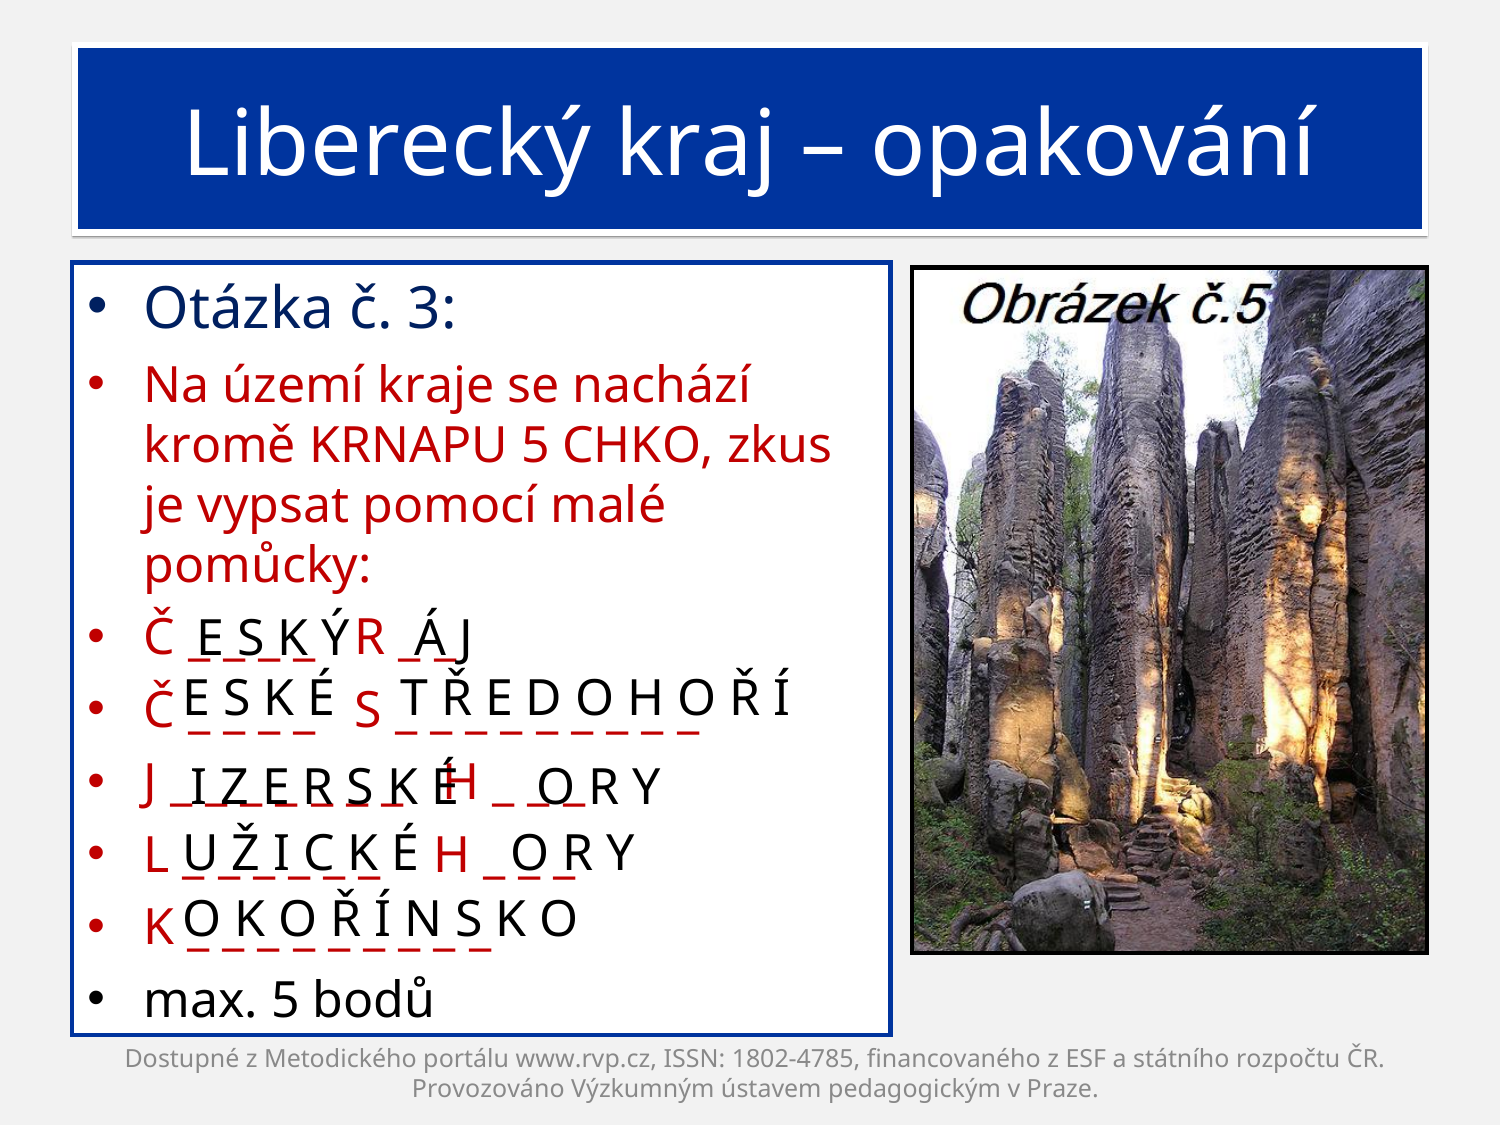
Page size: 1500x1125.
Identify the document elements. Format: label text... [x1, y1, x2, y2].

text_box I Z E R S K É O R Y U Ž I C K É O R Y O K O Ř Í N S K O [154, 740, 817, 954]
text_box [914, 269, 1426, 951]
title Liberecký kraj – opakování [75, 45, 1426, 233]
text_box Dostupné z Metodického portálu www.rvp.cz, ISSN: 1802-4785, financovaného z ESF a státního rozpočtu ČR. Provozováno Výzkumným ústavem pedagogickým v Praze. [93, 1042, 1418, 1103]
text_box E S K Ý Á J E S K É T Ř E D O H O Ř Í [128, 597, 938, 839]
list Otázka č. 3: Na území kraje se nachází kromě KRNAPU 5 CHKO, zkus je vypsat pomocí malé pomůcky: Č _ _ _ _ R _ _ Č _ _ _ _ S _ _ _ _ _ _ _ _ _ J _ _ _ _ _ _ _ H _ _ _ L _ _ _ _ _ _ H _ _ _ K _ _ _ _ _ _ _ _ _ max. 5 bodů [72, 262, 891, 1035]
